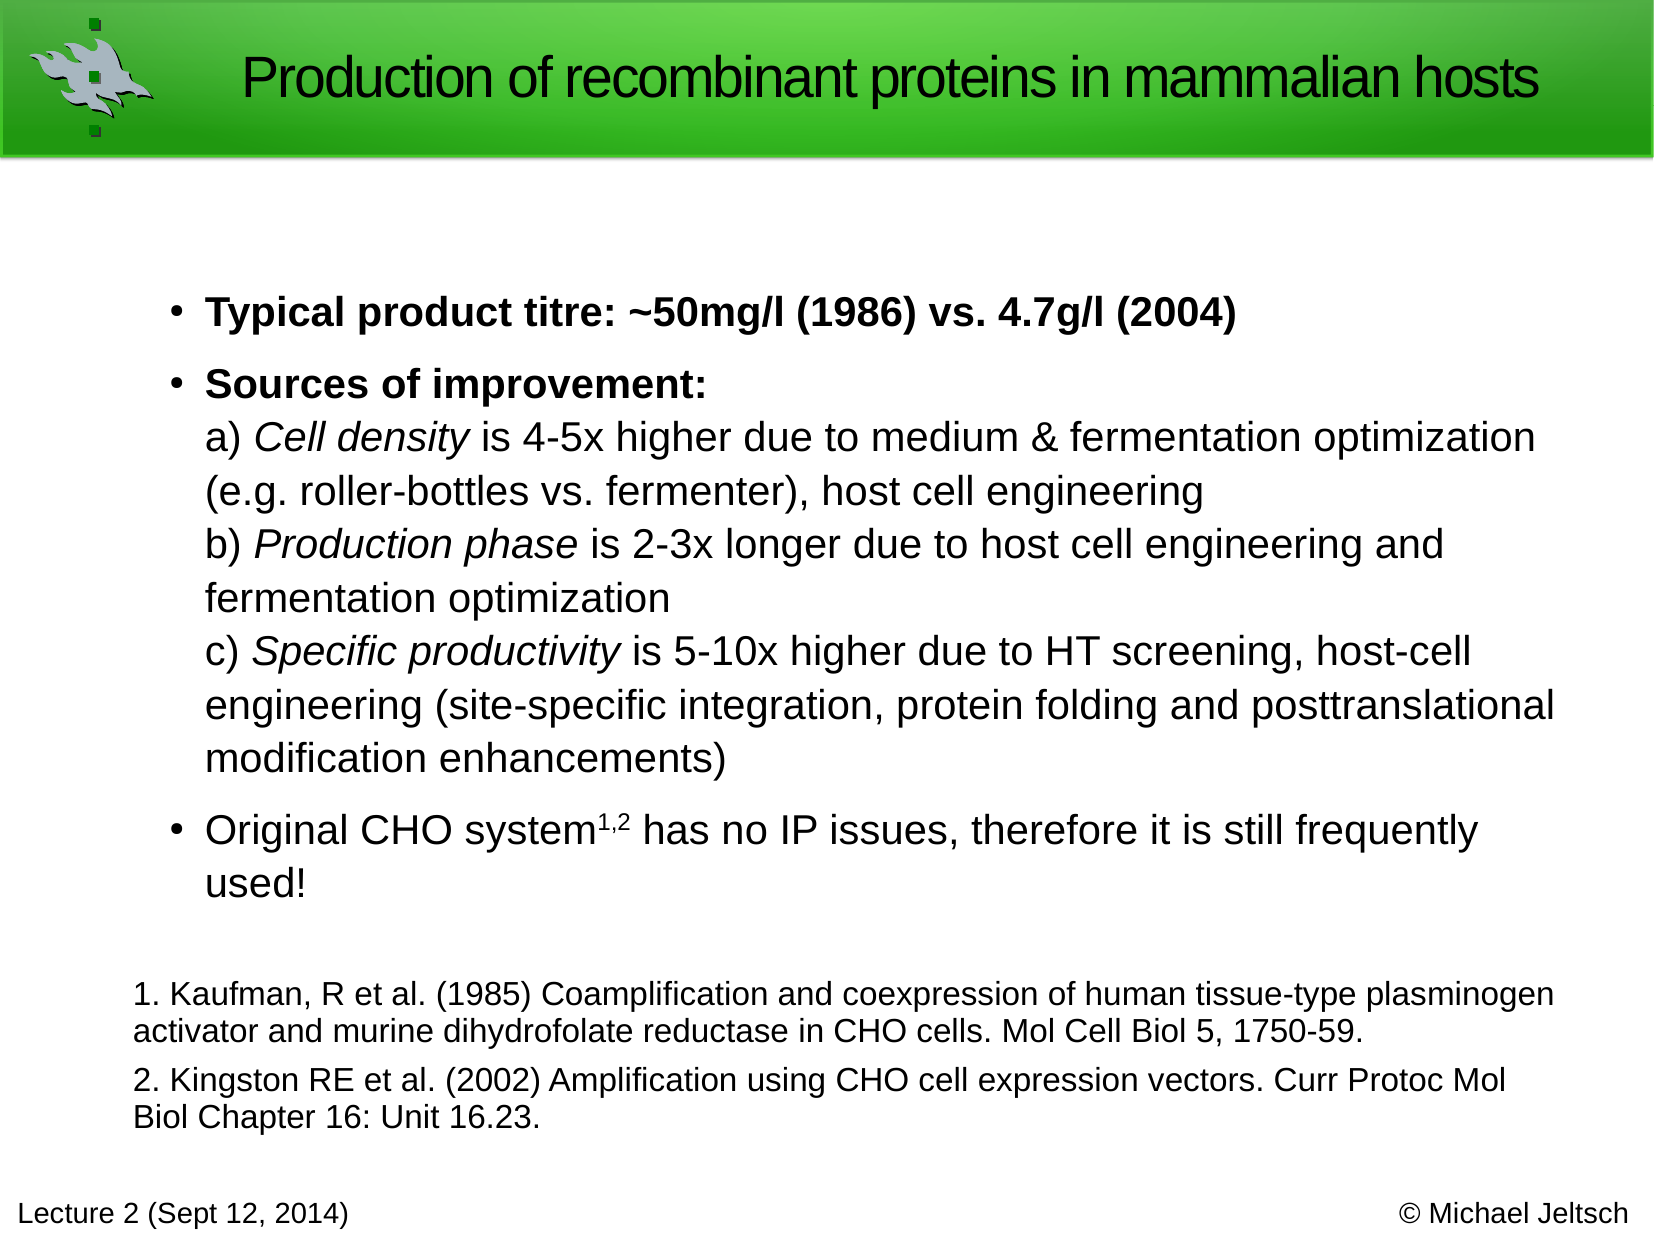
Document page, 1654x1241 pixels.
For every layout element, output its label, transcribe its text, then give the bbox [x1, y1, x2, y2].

text_box 1. Kaufman, R et al. (1985) Coamplification and coexpression of human tissue-type plasminogen activator and murine dihydrofolate reductase in CHO cells. Mol Cell Biol 5, 1750-59. 2. Kingston RE et al. (2002) Amplification using CHO cell expression vectors. Curr Protoc Mol Biol Chapter 16: Unit 16.23. [118, 968, 1583, 1145]
text_box Typical product titre: ~50mg/l (1986) vs. 4.7g/l (2004) Sources of improvement: a) Cell density is 4-5x higher due to medium & fermentation optimization (e.g. roller-bottles vs. fermenter), host cell engineering b) Production phase is 2-3x longer due to host cell engineering and fermentation optimization c) Specific productivity is 5-10x higher due to HT screening, host-cell engineering (site-specific integration, protein folding and posttranslational modification enhancements) Original CHO system1,2 has no IP issues, therefore it is still frequently used! [154, 274, 1569, 909]
title Production of recombinant proteins in mammalian hosts [200, 23, 1583, 130]
